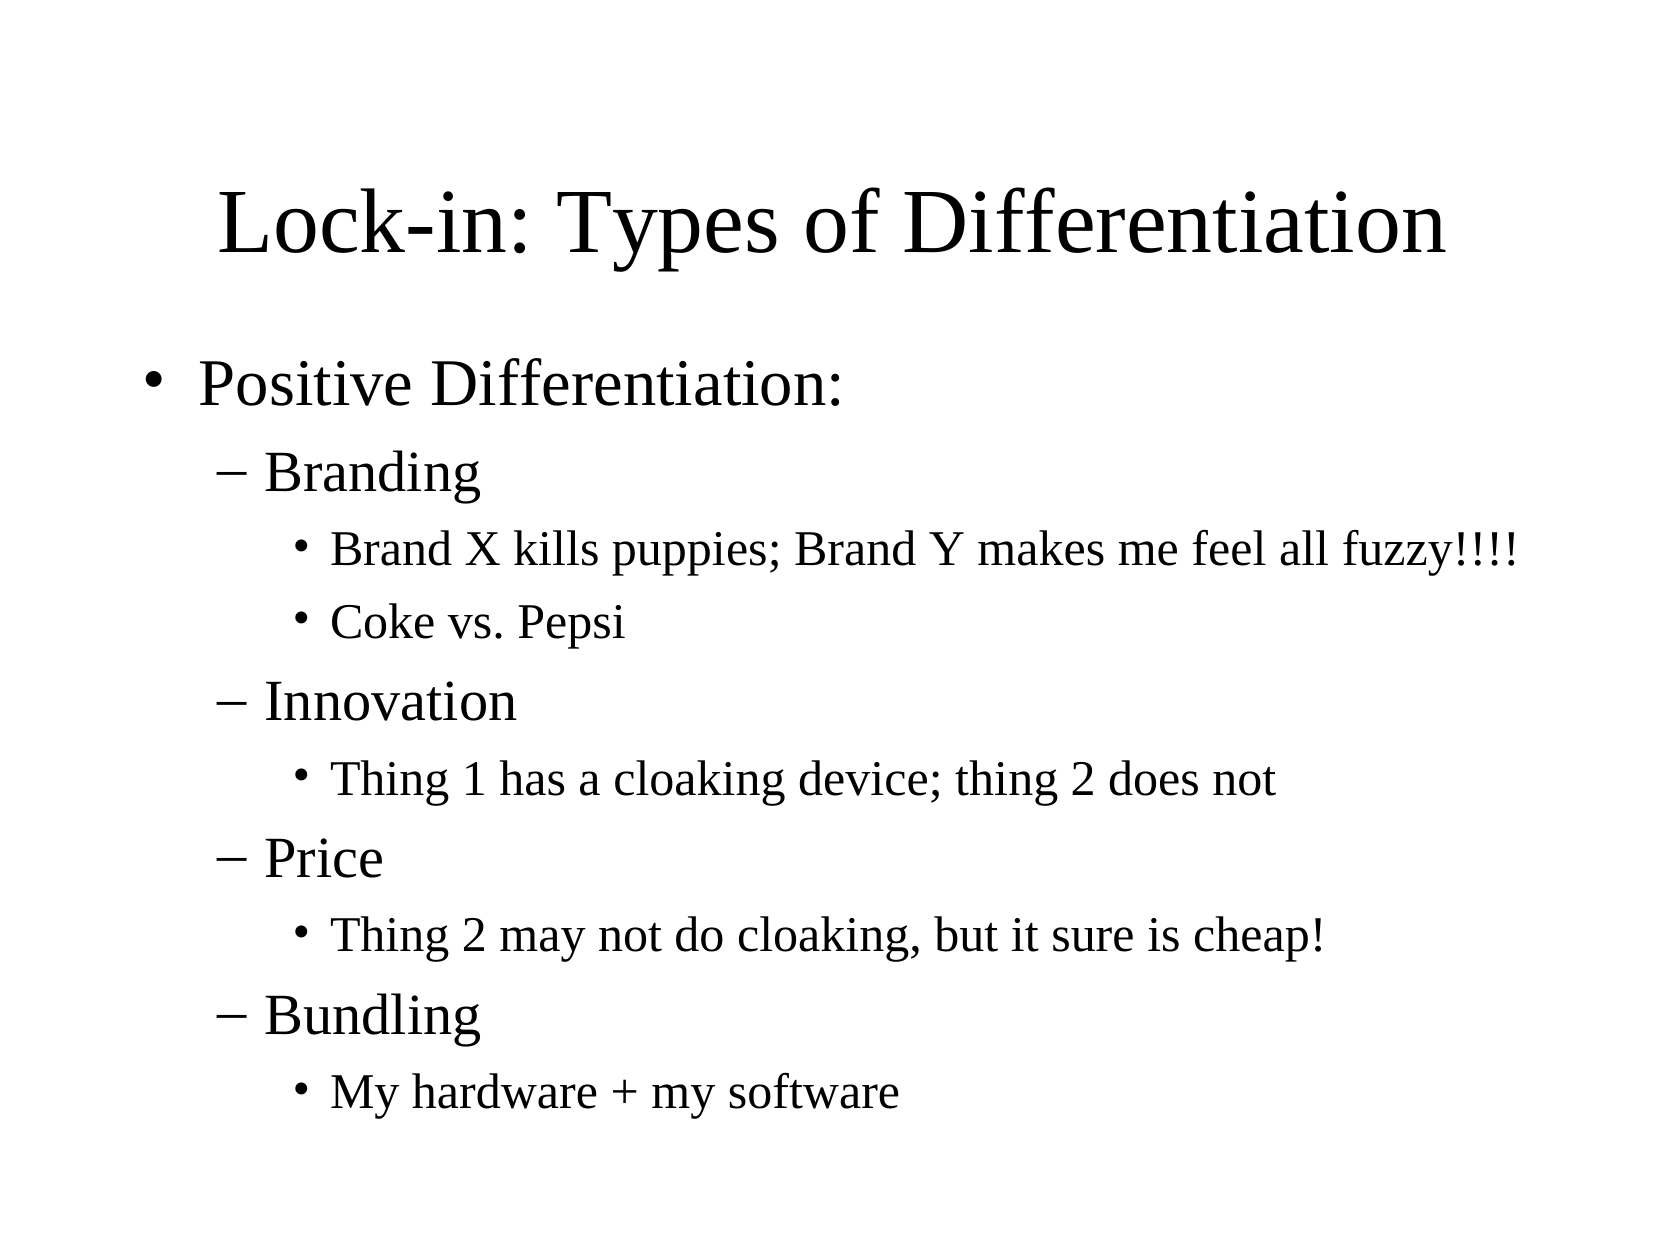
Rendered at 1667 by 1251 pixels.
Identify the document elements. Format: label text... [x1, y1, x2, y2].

title Lock-in: Types of Differentiation [124, 110, 1542, 320]
list Positive Differentiation: Branding Brand X kills puppies; Brand Y makes me feel all fuzzy!!!! Coke vs. Pepsi Innovation Thing 1 has a cloaking device; thing 2 does not Price Thing 2 may not do cloaking, but it sure is cheap! Bundling My hardware + my software [127, 331, 1545, 1200]
